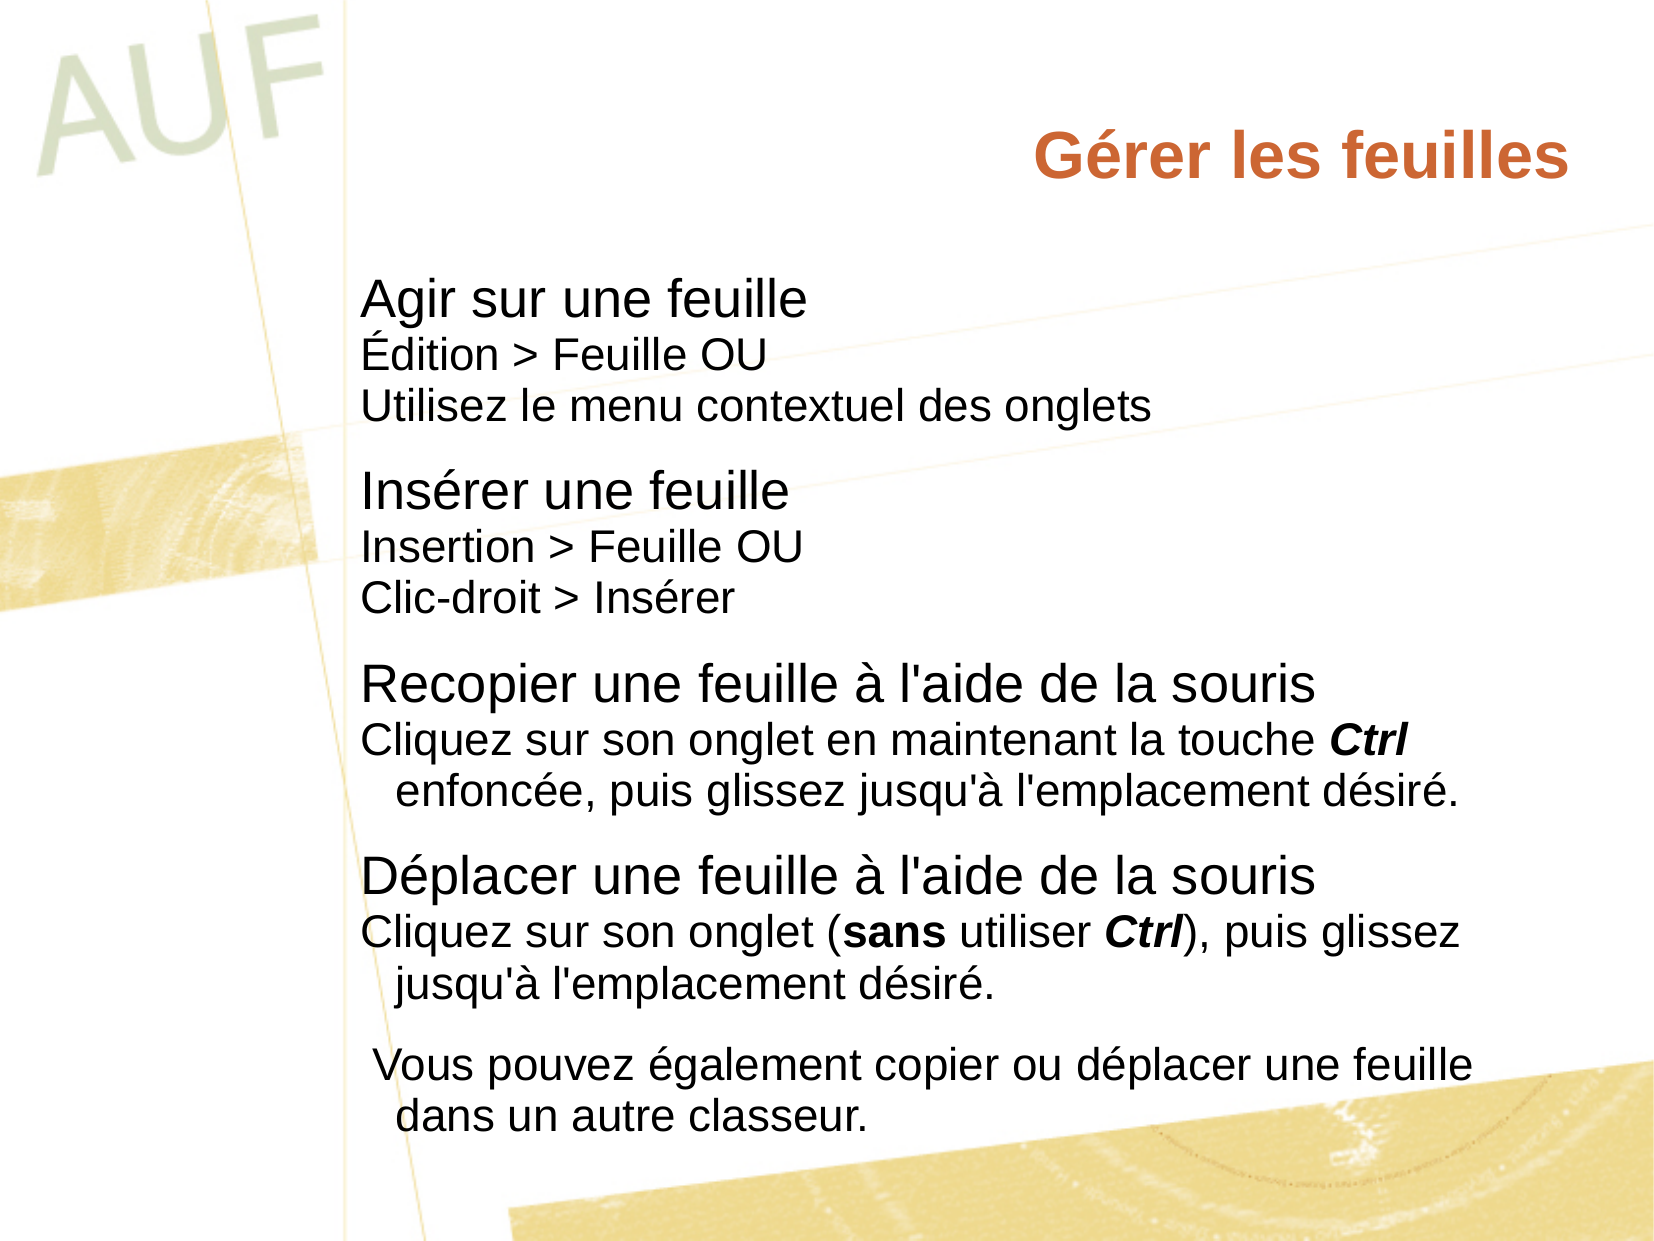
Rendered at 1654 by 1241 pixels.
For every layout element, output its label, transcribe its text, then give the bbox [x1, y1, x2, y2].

subtitle Agir sur une feuille Édition > Feuille OU Utilisez le menu contextuel des onglets Insérer une feuille Insertion > Feuille OU Clic-droit > Insérer Recopier une feuille à l'aide de la souris Cliquez sur son onglet en maintenant la touche Ctrl enfoncée, puis glissez jusqu'à l'emplacement désiré. Déplacer une feuille à l'aide de la souris Cliquez sur son onglet (sans utiliser Ctrl), puis glissez jusqu'à l'emplacement désiré. Vous pouvez également copier ou déplacer une feuille dans un autre classeur. [324, 257, 1571, 1152]
picture [0, 0, 1654, 1241]
title Gérer les feuilles [324, 59, 1571, 252]
